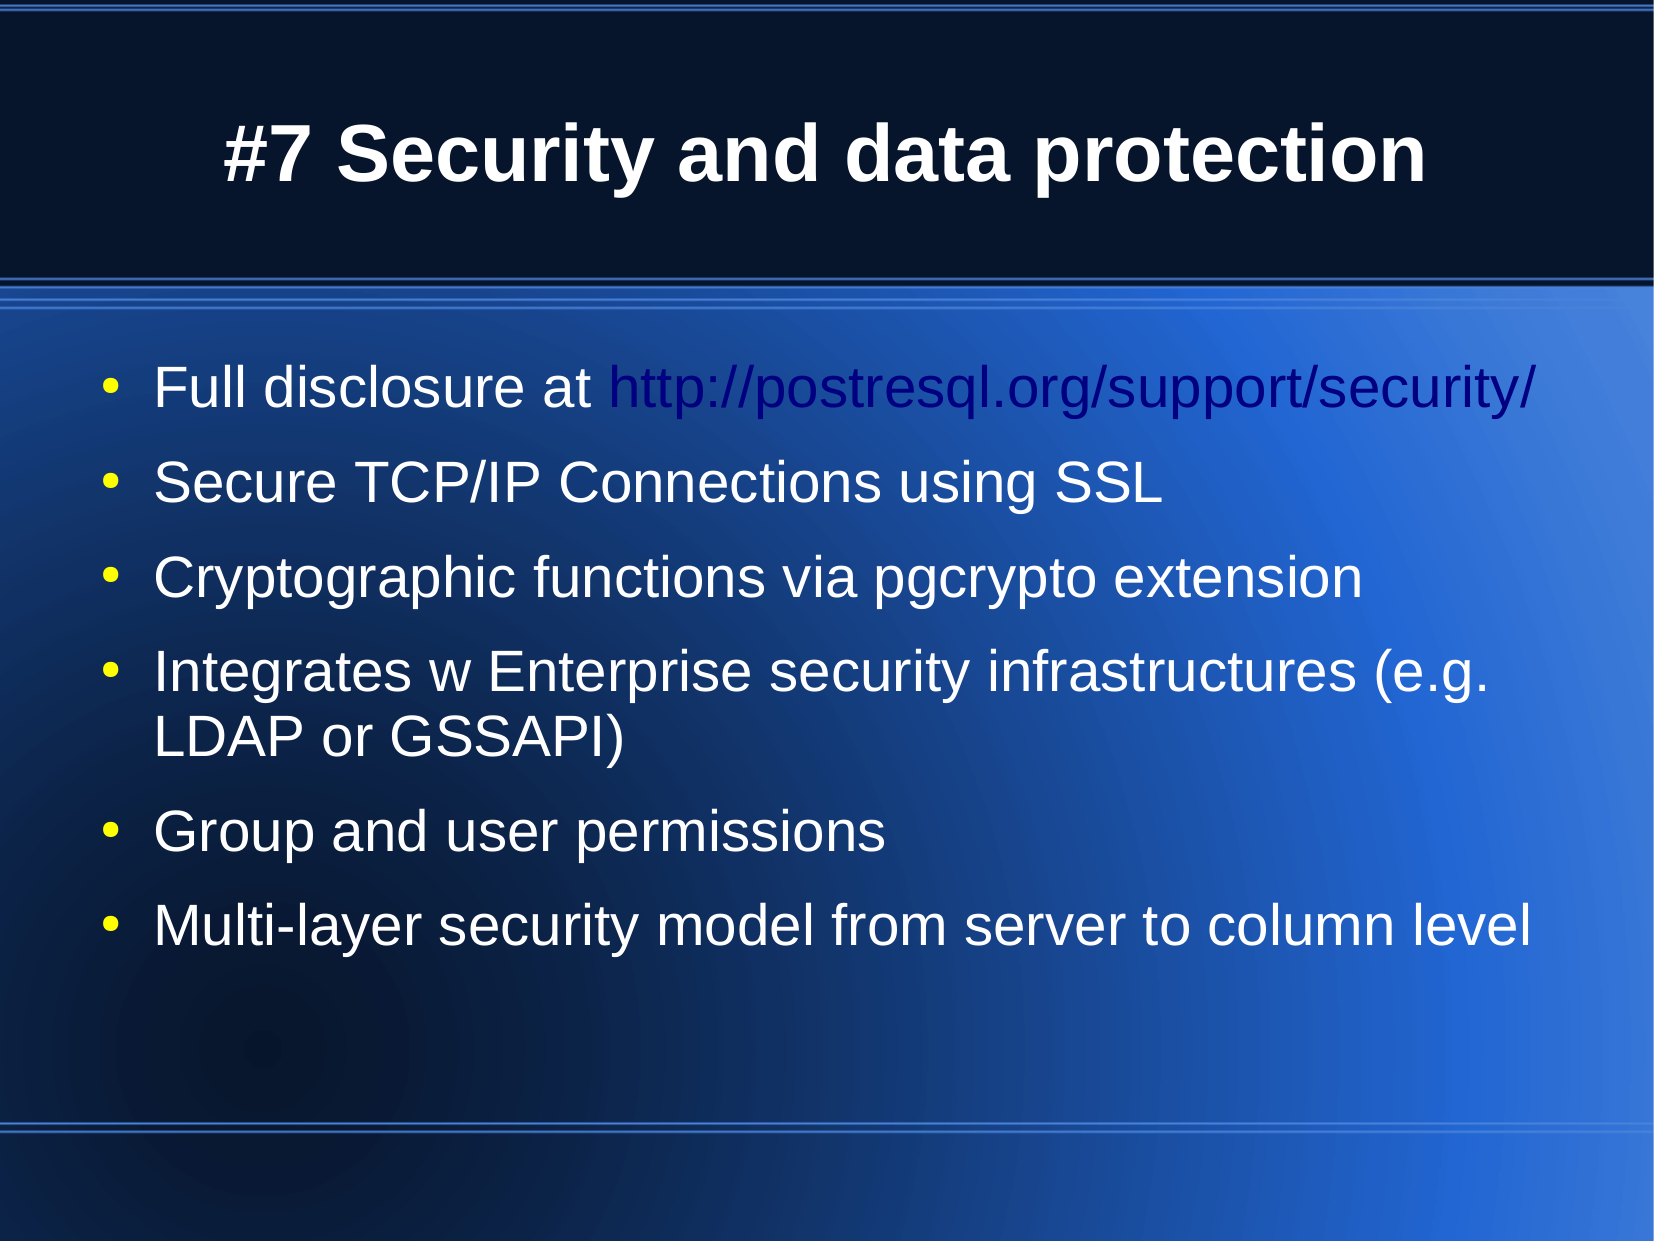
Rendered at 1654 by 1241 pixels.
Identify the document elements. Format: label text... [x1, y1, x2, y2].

picture [0, 0, 1654, 1241]
title #7 Security and data protection [82, 49, 1571, 257]
list Full disclosure at http://postresql.org/support/security/ Secure TCP/IP Connections using SSL Cryptographic functions via pgcrypto extension Integrates w Enterprise security infrastructures (e.g. LDAP or GSSAPI) Group and user permissions Multi-layer security model from server to column level [82, 355, 1571, 1075]
